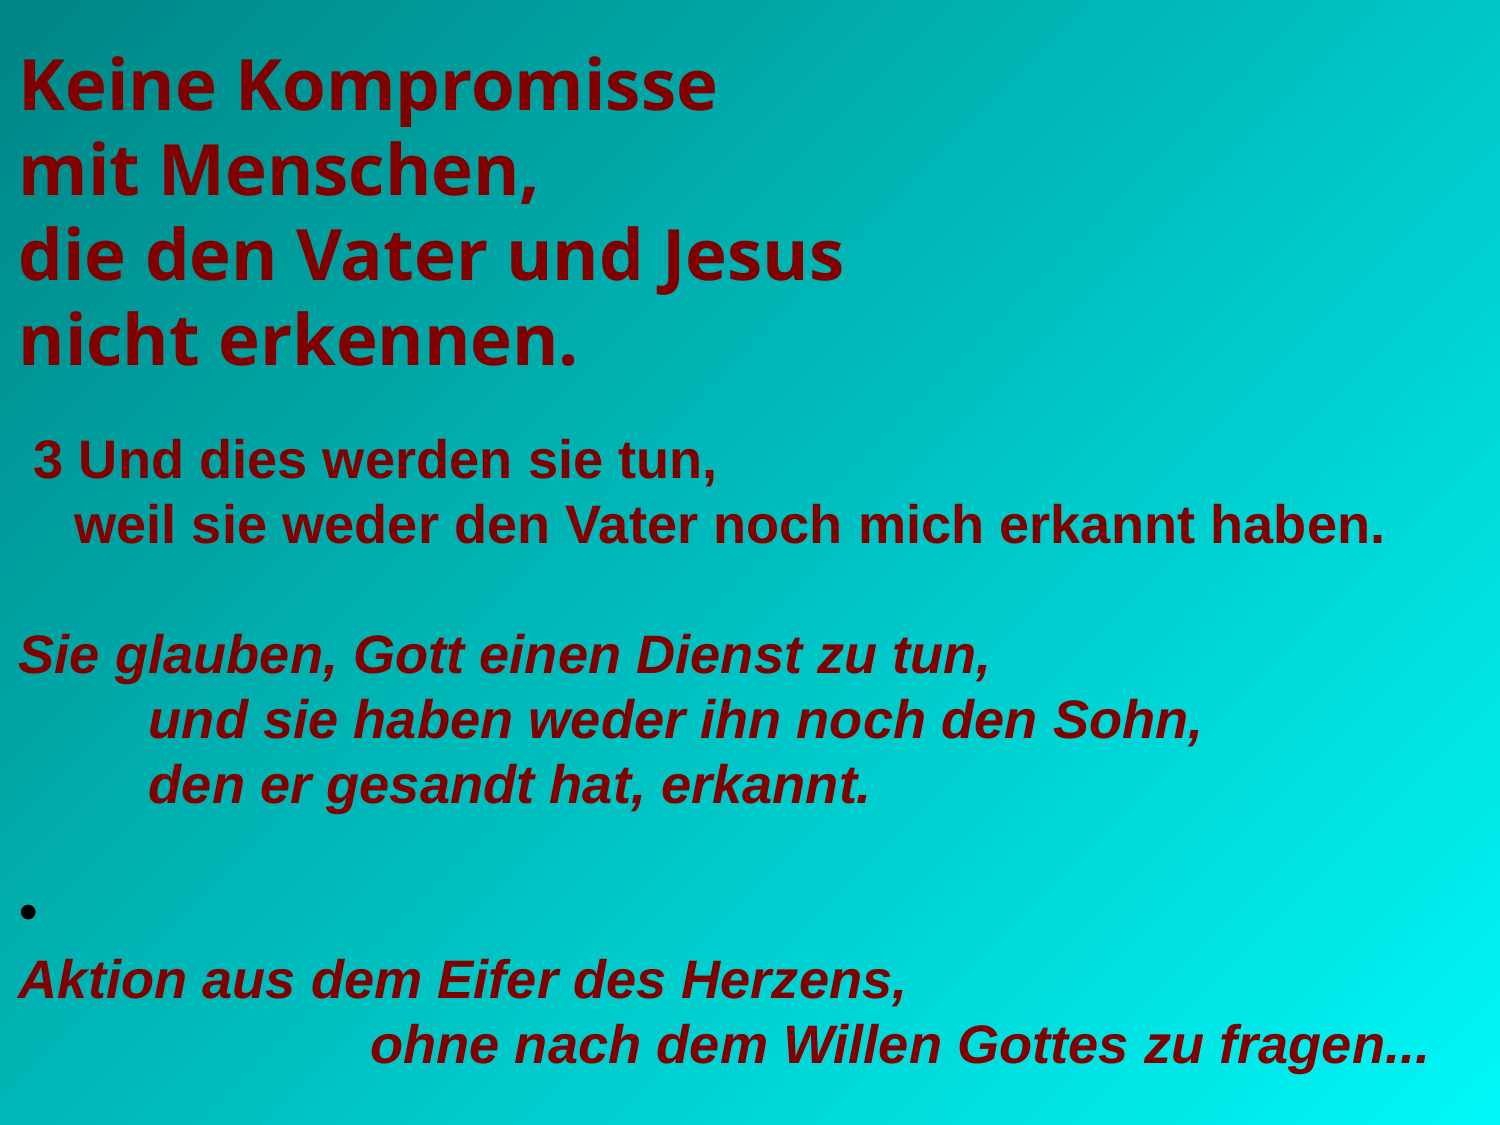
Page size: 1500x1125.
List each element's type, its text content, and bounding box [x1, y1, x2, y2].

text_box Keine Kompromisse mit Menschen, die den Vater und Jesus nicht erkennen. 3 Und dies werden sie tun, weil sie weder den Vater noch mich erkannt haben. Sie glauben, Gott einen Dienst zu tun, und sie haben weder ihn noch den Sohn, den er gesandt hat, erkannt. Aktion aus dem Eifer des Herzens, ohne nach dem Willen Gottes zu fragen... [4, 32, 1500, 1093]
picture [0, 0, 1500, 1125]
